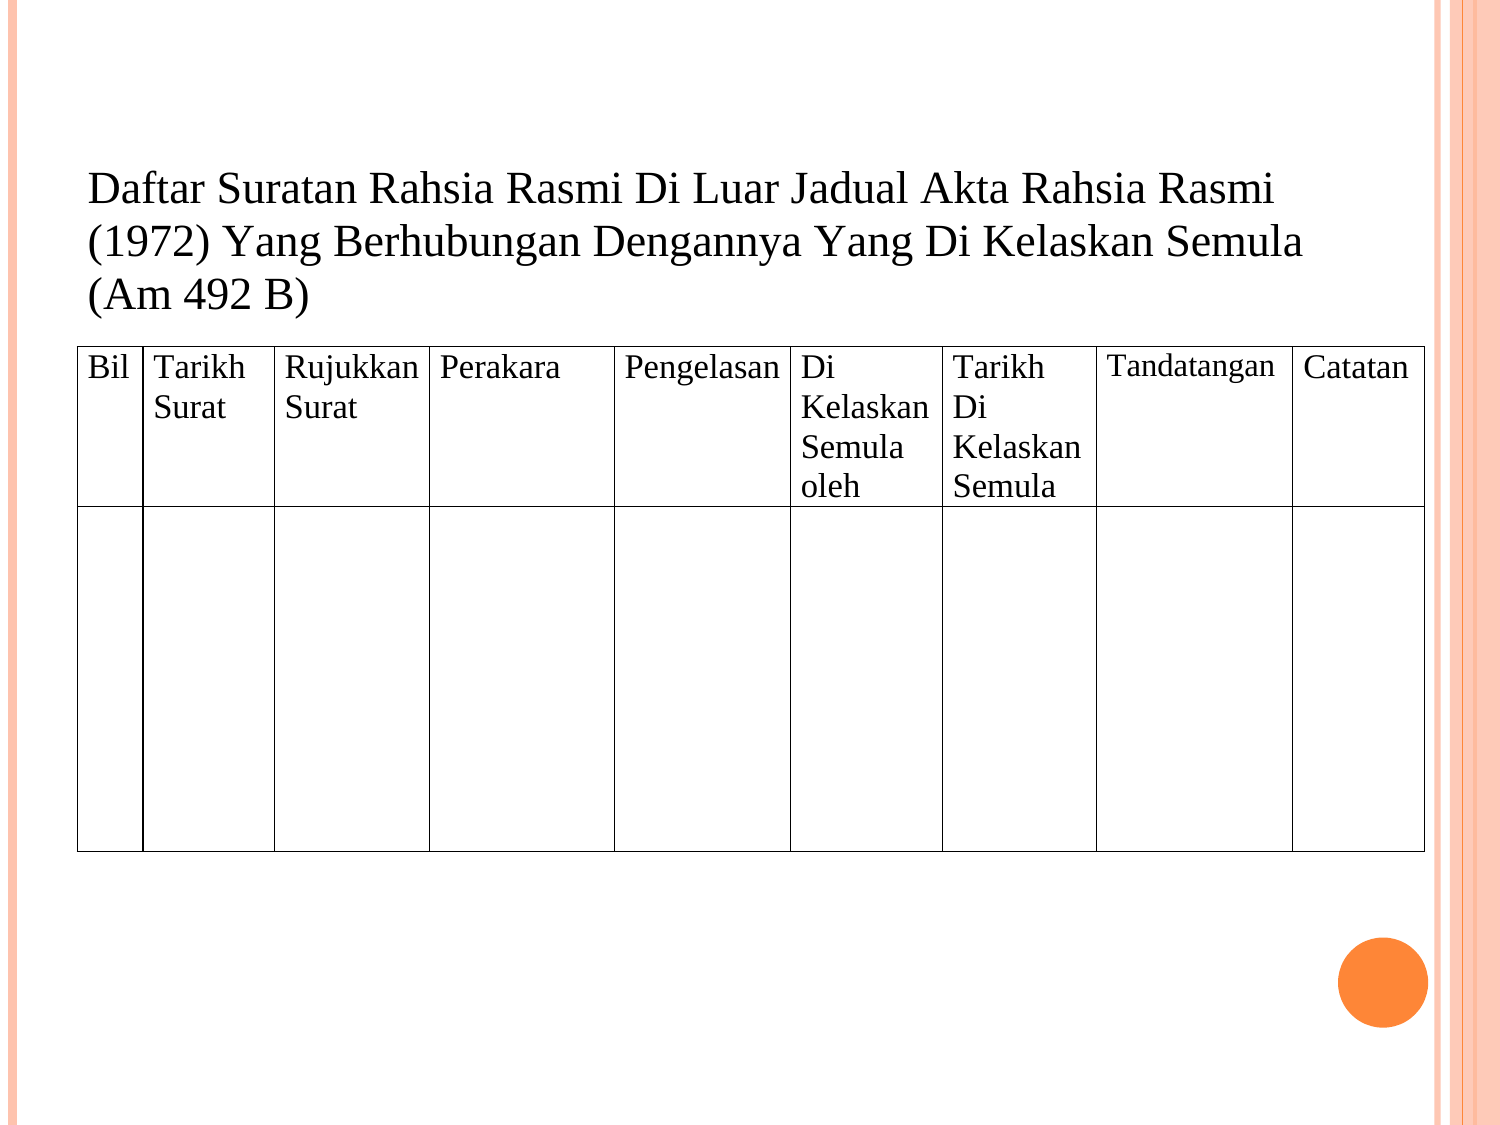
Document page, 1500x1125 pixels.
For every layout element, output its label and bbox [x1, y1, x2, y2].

chart [76, 160, 1427, 880]
